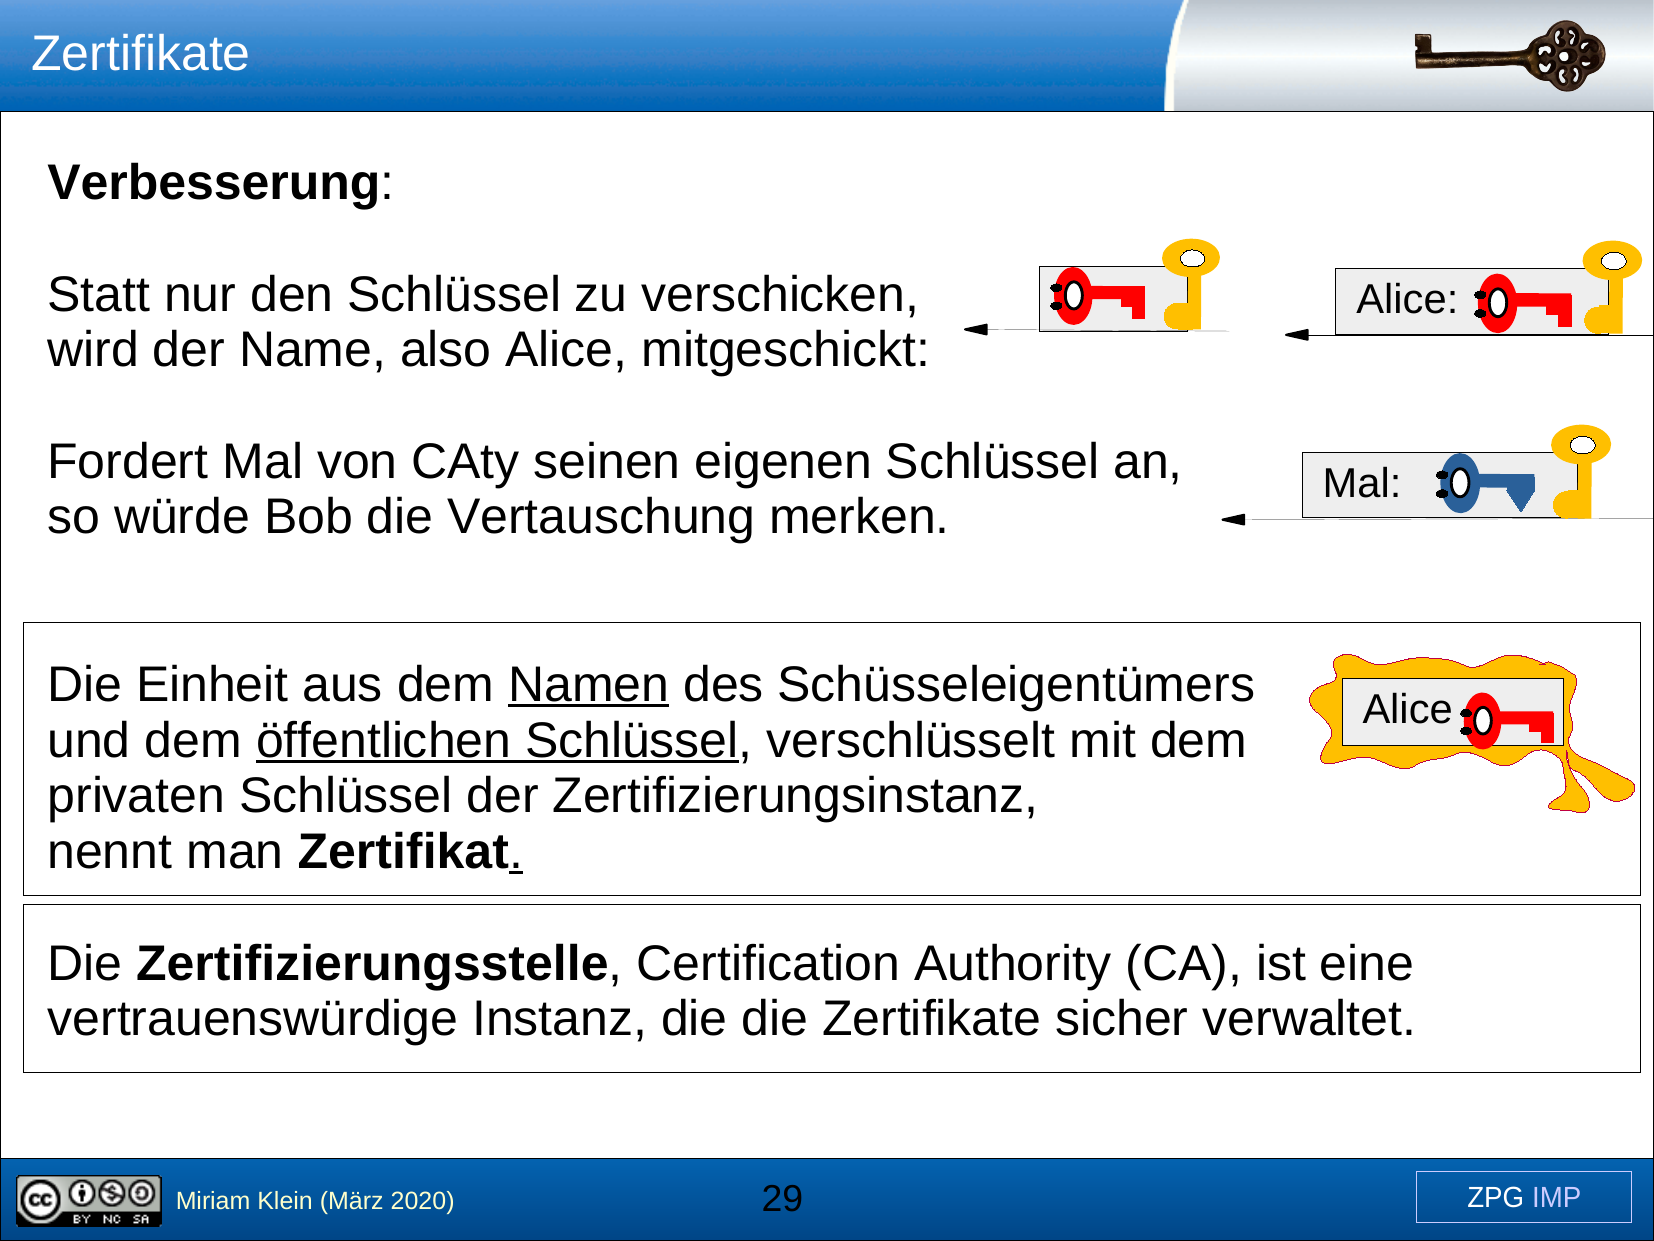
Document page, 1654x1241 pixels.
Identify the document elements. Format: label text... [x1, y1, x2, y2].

text_box Alice [1342, 678, 1564, 746]
picture [0, 0, 1654, 111]
text_box Verbesserung: Statt nur den Schlüssel zu verschicken, wird der Name, also Alice, mitgeschickt: Fordert Mal von CAty seinen eigenen Schlüssel an, so würde Bob die Vertauschung merken. Die Einheit aus dem Namen des Schüsseleigentümers und dem öffentlichen Schlüssel, verschlüsselt mit dem privaten Schlüssel der Zertifizierungsinstanz, nennt man Zertifikat. Die Zertifizierungsstelle, Certification Authority (CA), ist eine vertrauenswürdige Instanz, die die Zertifikate sicher verwaltet. [47, 896, 1572, 904]
text_box [1582, 240, 1643, 334]
text_box Verbesserung: Statt nur den Schlüssel zu verschicken, wird der Name, also Alice, mitgeschickt: Fordert Mal von CAty seinen eigenen Schlüssel an, so würde Bob die Vertauschung merken. Die Einheit aus dem Namen des Schüsseleigentümers und dem öffentlichen Schlüssel, verschlüsselt mit dem privaten Schlüssel der Zertifizierungsinstanz, nennt man Zertifikat. Die Zertifizierungsstelle, Certification Authority (CA), ist eine vertrauenswürdige Instanz, die die Zertifikate sicher verwaltet. [47, 905, 1572, 1047]
text_box [1551, 424, 1612, 519]
text_box Mal: [1302, 452, 1578, 518]
text_box Verbesserung: Statt nur den Schlüssel zu verschicken, wird der Name, also Alice, mitgeschickt: Fordert Mal von CAty seinen eigenen Schlüssel an, so würde Bob die Vertauschung merken. Die Einheit aus dem Namen des Schüsseleigentümers und dem öffentlichen Schlüssel, verschlüsselt mit dem privaten Schlüssel der Zertifizierungsinstanz, nennt man Zertifikat. Die Zertifizierungsstelle, Certification Authority (CA), ist eine vertrauenswürdige Instanz, die die Zertifikate sicher verwaltet. [47, 623, 1572, 895]
text_box Verbesserung: Statt nur den Schlüssel zu verschicken, wird der Name, also Alice, mitgeschickt: Fordert Mal von CAty seinen eigenen Schlüssel an, so würde Bob die Vertauschung merken. Die Einheit aus dem Namen des Schüsseleigentümers und dem öffentlichen Schlüssel, verschlüsselt mit dem privaten Schlüssel der Zertifizierungsinstanz, nennt man Zertifikat. Die Zertifizierungsstelle, Certification Authority (CA), ist eine vertrauenswürdige Instanz, die die Zertifikate sicher verwaltet. [47, 154, 1572, 622]
text_box Alice: [1335, 268, 1609, 335]
text_box [1436, 453, 1535, 514]
title Zertifikate [31, 18, 1151, 89]
picture [16, 1175, 162, 1227]
text_box [1039, 238, 1220, 330]
text_box [1474, 273, 1572, 334]
text_box [1309, 654, 1635, 813]
